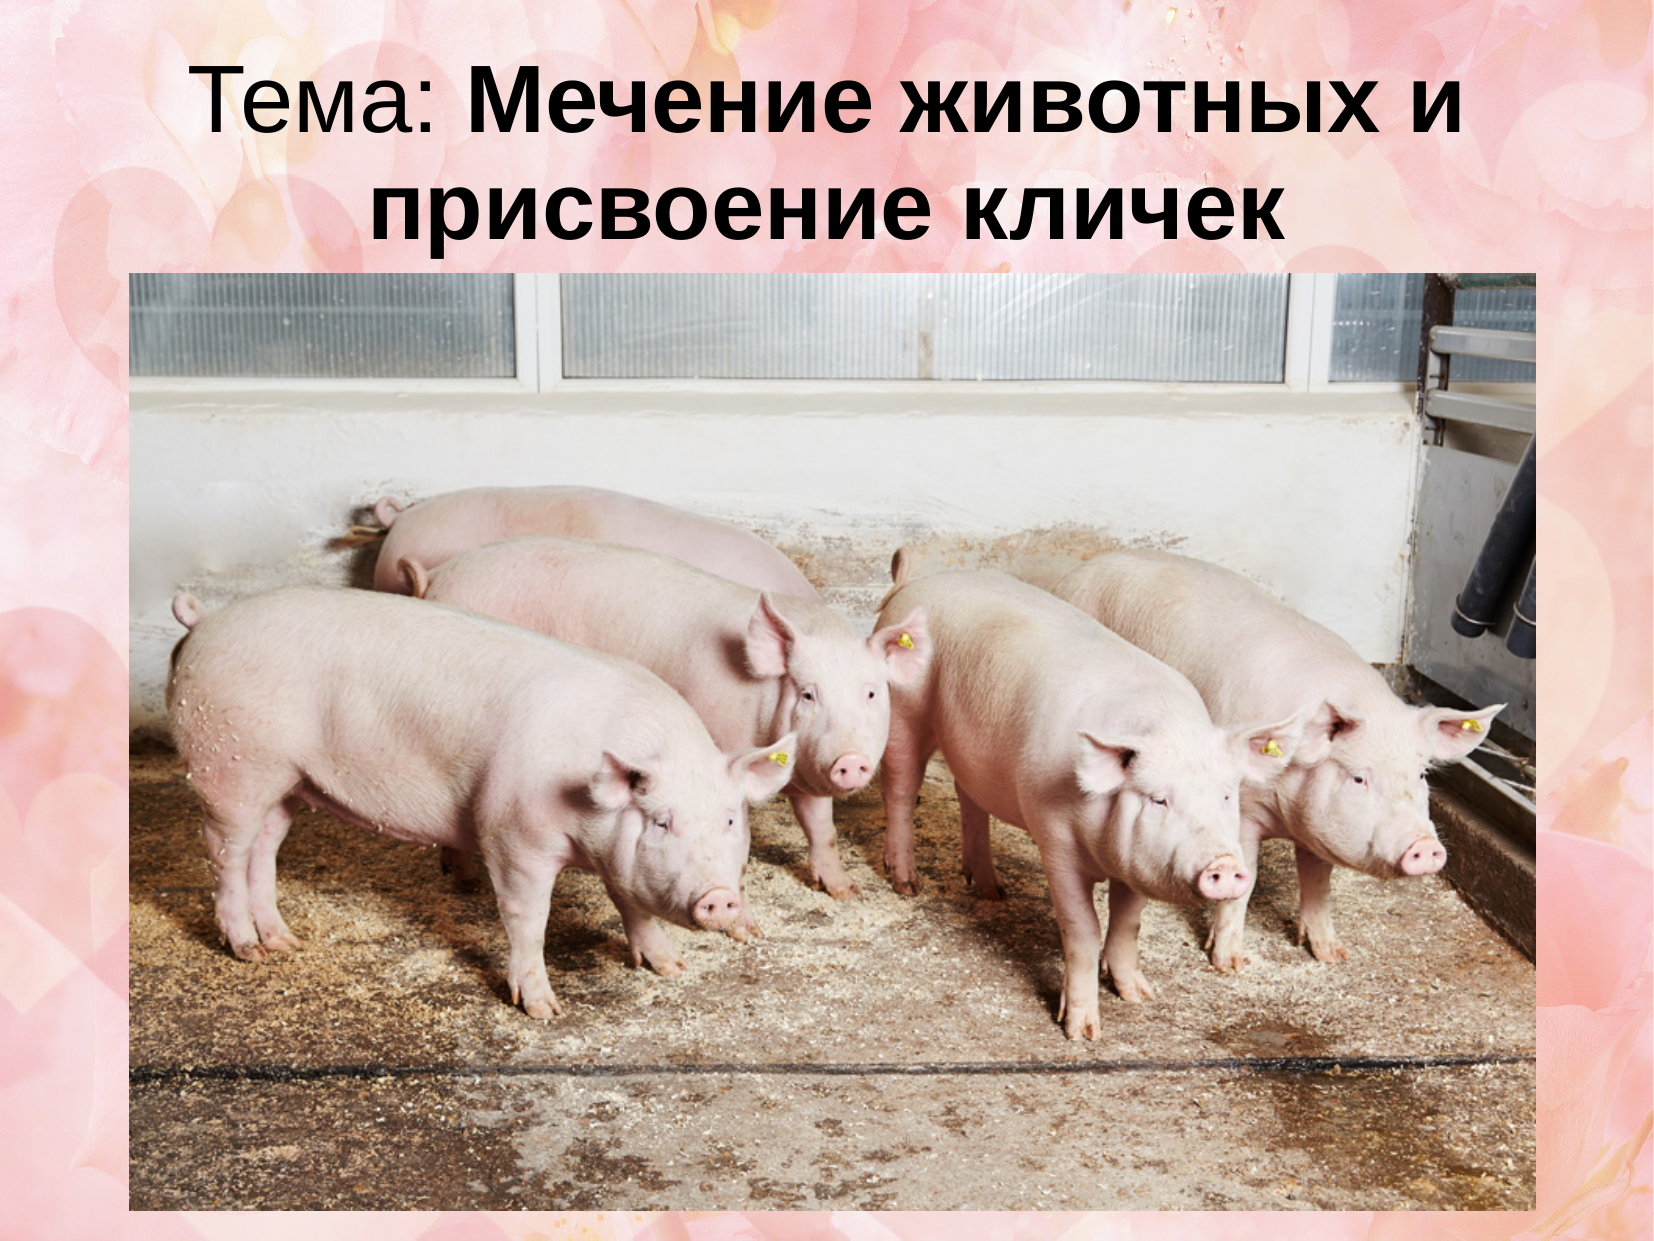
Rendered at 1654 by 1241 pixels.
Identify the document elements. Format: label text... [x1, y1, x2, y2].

picture [0, 0, 1654, 1241]
title Тема: Мечение животных и присвоение кличек [82, 45, 1571, 261]
